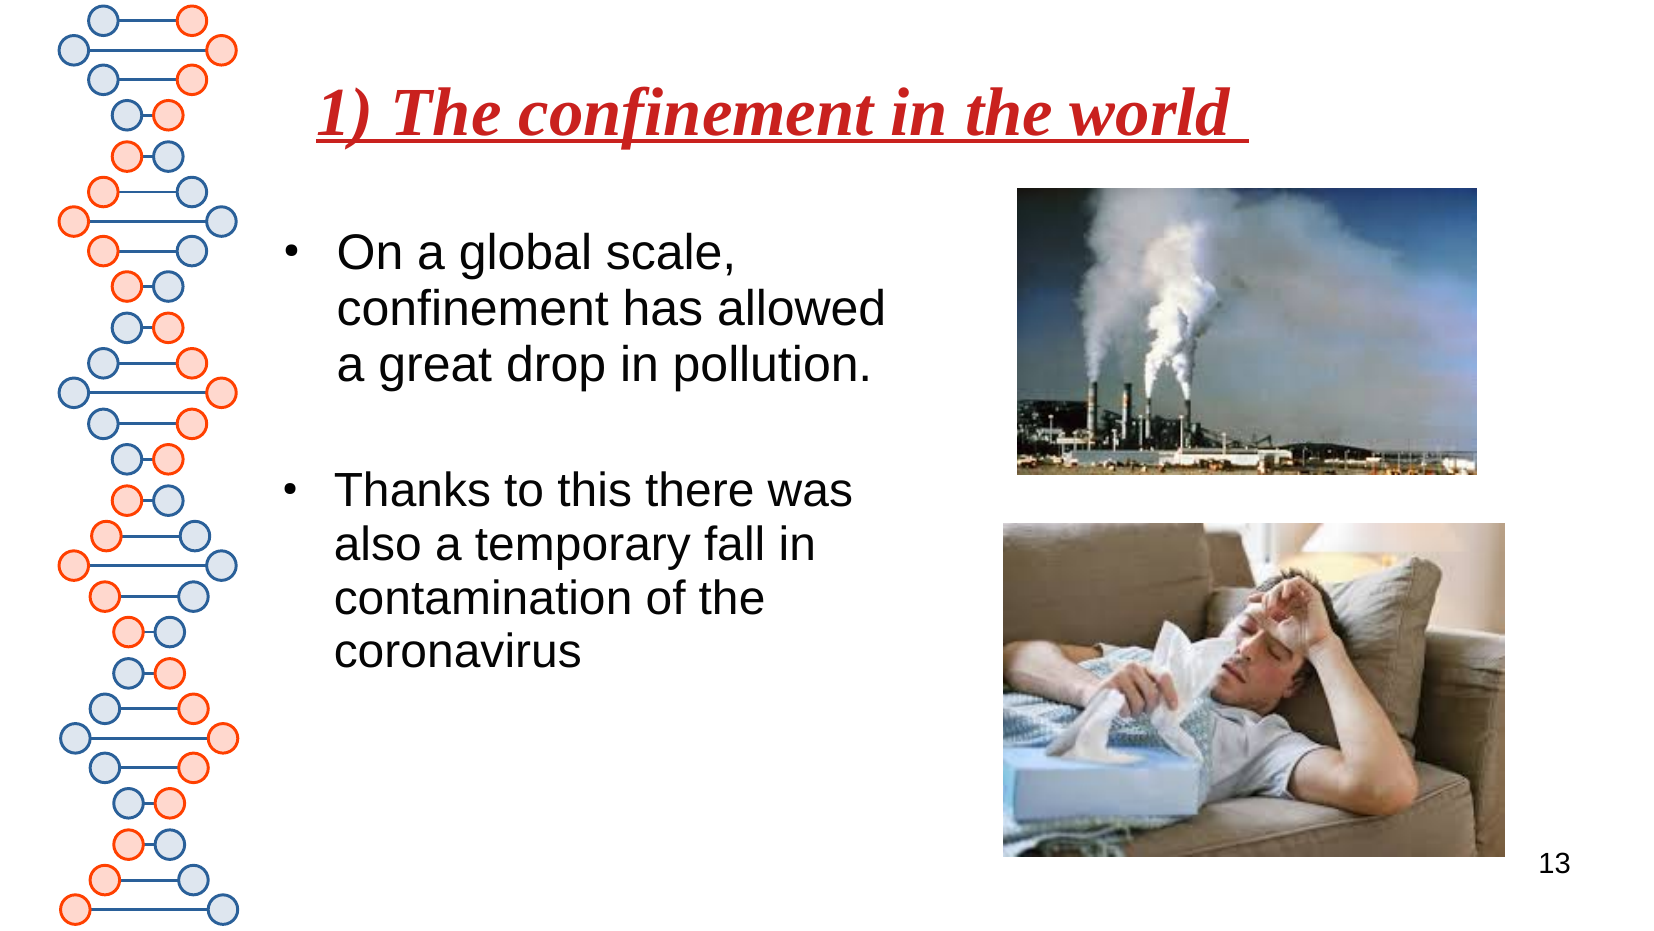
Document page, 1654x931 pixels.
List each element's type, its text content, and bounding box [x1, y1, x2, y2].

picture [1003, 523, 1505, 857]
list Thanks to this there was also a temporary fall in contamination of the coronavirus [265, 388, 915, 680]
list On a global scale, confinement has allowed a great drop in pollution. [265, 224, 915, 388]
title 1) The confinement in the world [265, 35, 1300, 189]
picture [1017, 188, 1477, 475]
